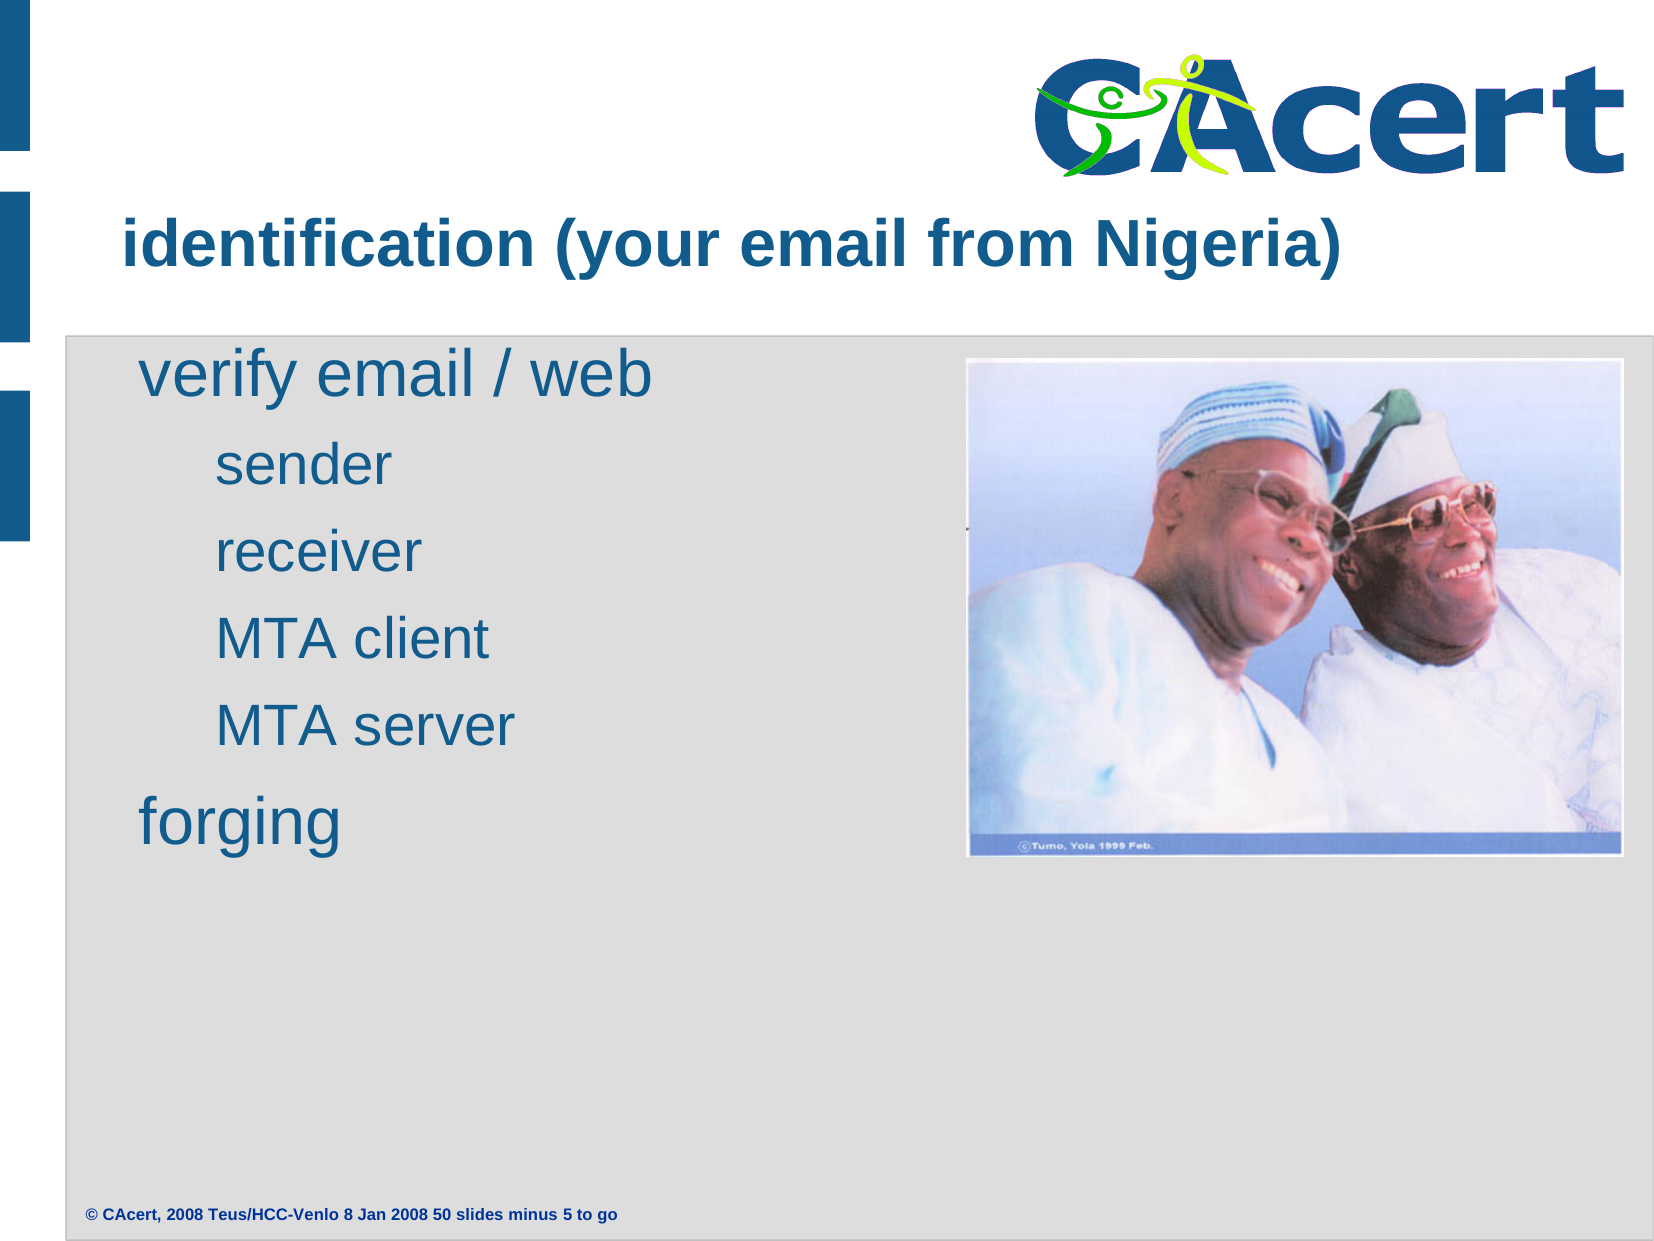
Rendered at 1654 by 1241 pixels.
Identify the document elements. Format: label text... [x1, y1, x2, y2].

picture [1033, 53, 1625, 178]
title identification (your email from Nigeria)‏ [121, 184, 1624, 309]
picture [966, 358, 1624, 857]
list verify email / web sender receiver MTA client MTA server forging [121, 344, 858, 1008]
